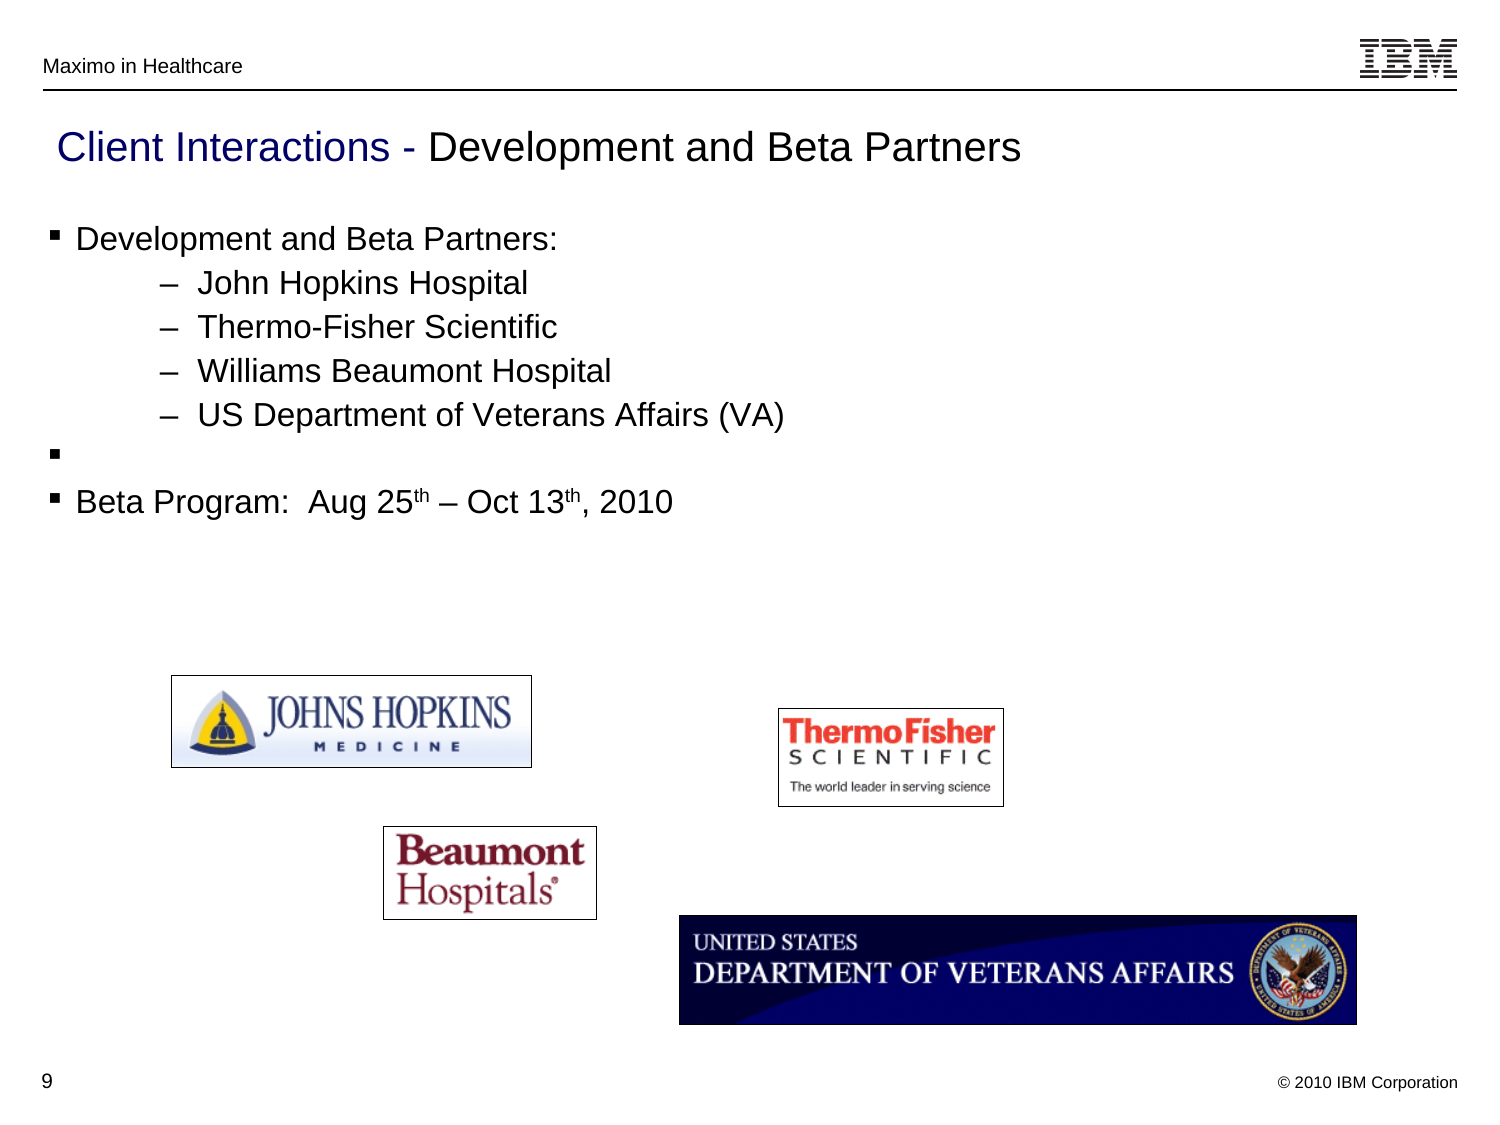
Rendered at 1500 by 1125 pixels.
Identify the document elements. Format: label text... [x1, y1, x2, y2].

picture [383, 826, 597, 920]
picture [1360, 39, 1457, 78]
title Client Interactions - Development and Beta Partners [41, 100, 1480, 191]
picture [679, 915, 1357, 1025]
picture [778, 708, 1004, 807]
picture [171, 675, 532, 768]
list Development and Beta Partners: John Hopkins Hospital Thermo-Fisher Scientific Williams Beaumont Hospital US Department of Veterans Affairs (VA) Beta Program: Aug 25th – Oct 13th, 2010 [47, 222, 1469, 621]
